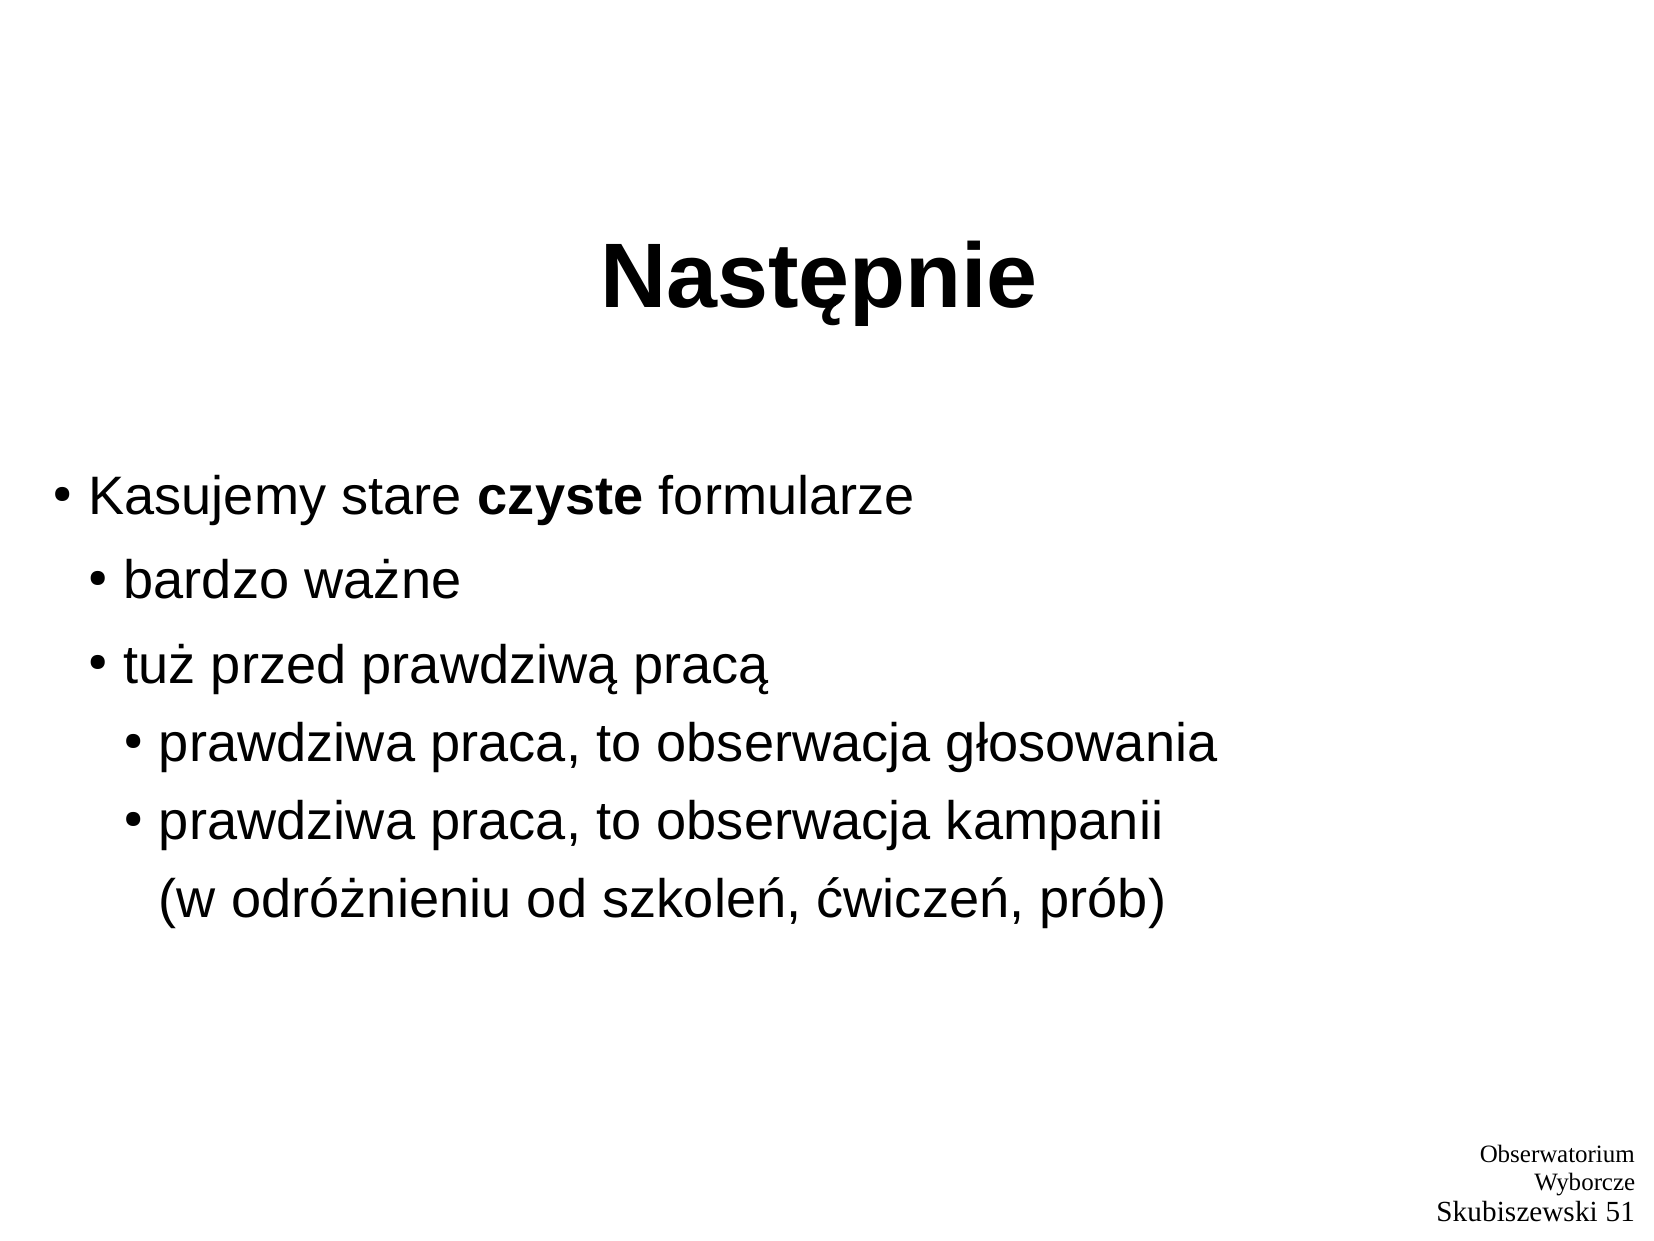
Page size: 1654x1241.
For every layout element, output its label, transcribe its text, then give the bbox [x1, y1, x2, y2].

list Kasujemy stare czyste formularze bardzo ważne tuż przed prawdziwą pracą prawdziwa praca, to obserwacja głosowania prawdziwa praca, to obserwacja kampanii (w odróżnieniu od szkoleń, ćwiczeń, prób) [52, 45, 1606, 1021]
title Następnie [75, 225, 1564, 361]
